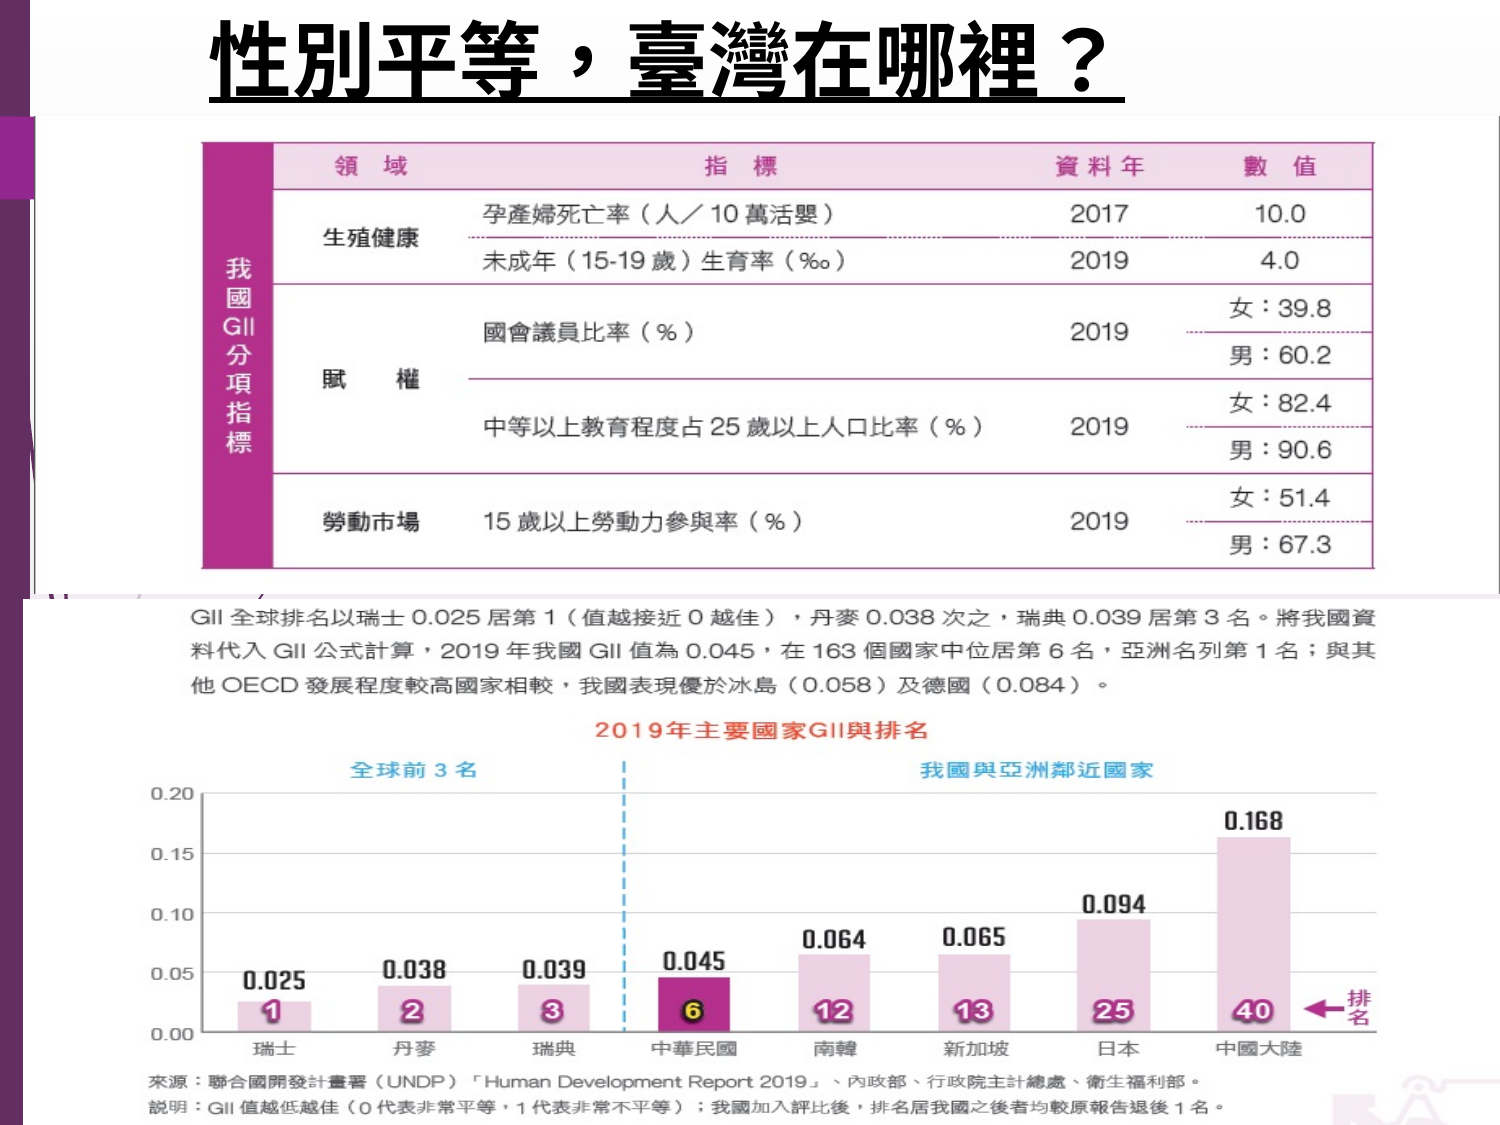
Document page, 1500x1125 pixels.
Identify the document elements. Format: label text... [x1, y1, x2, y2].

text_box 性別平等，臺灣在哪裡？ [194, 0, 1500, 116]
picture [34, 116, 1500, 594]
picture [23, 599, 1500, 1125]
